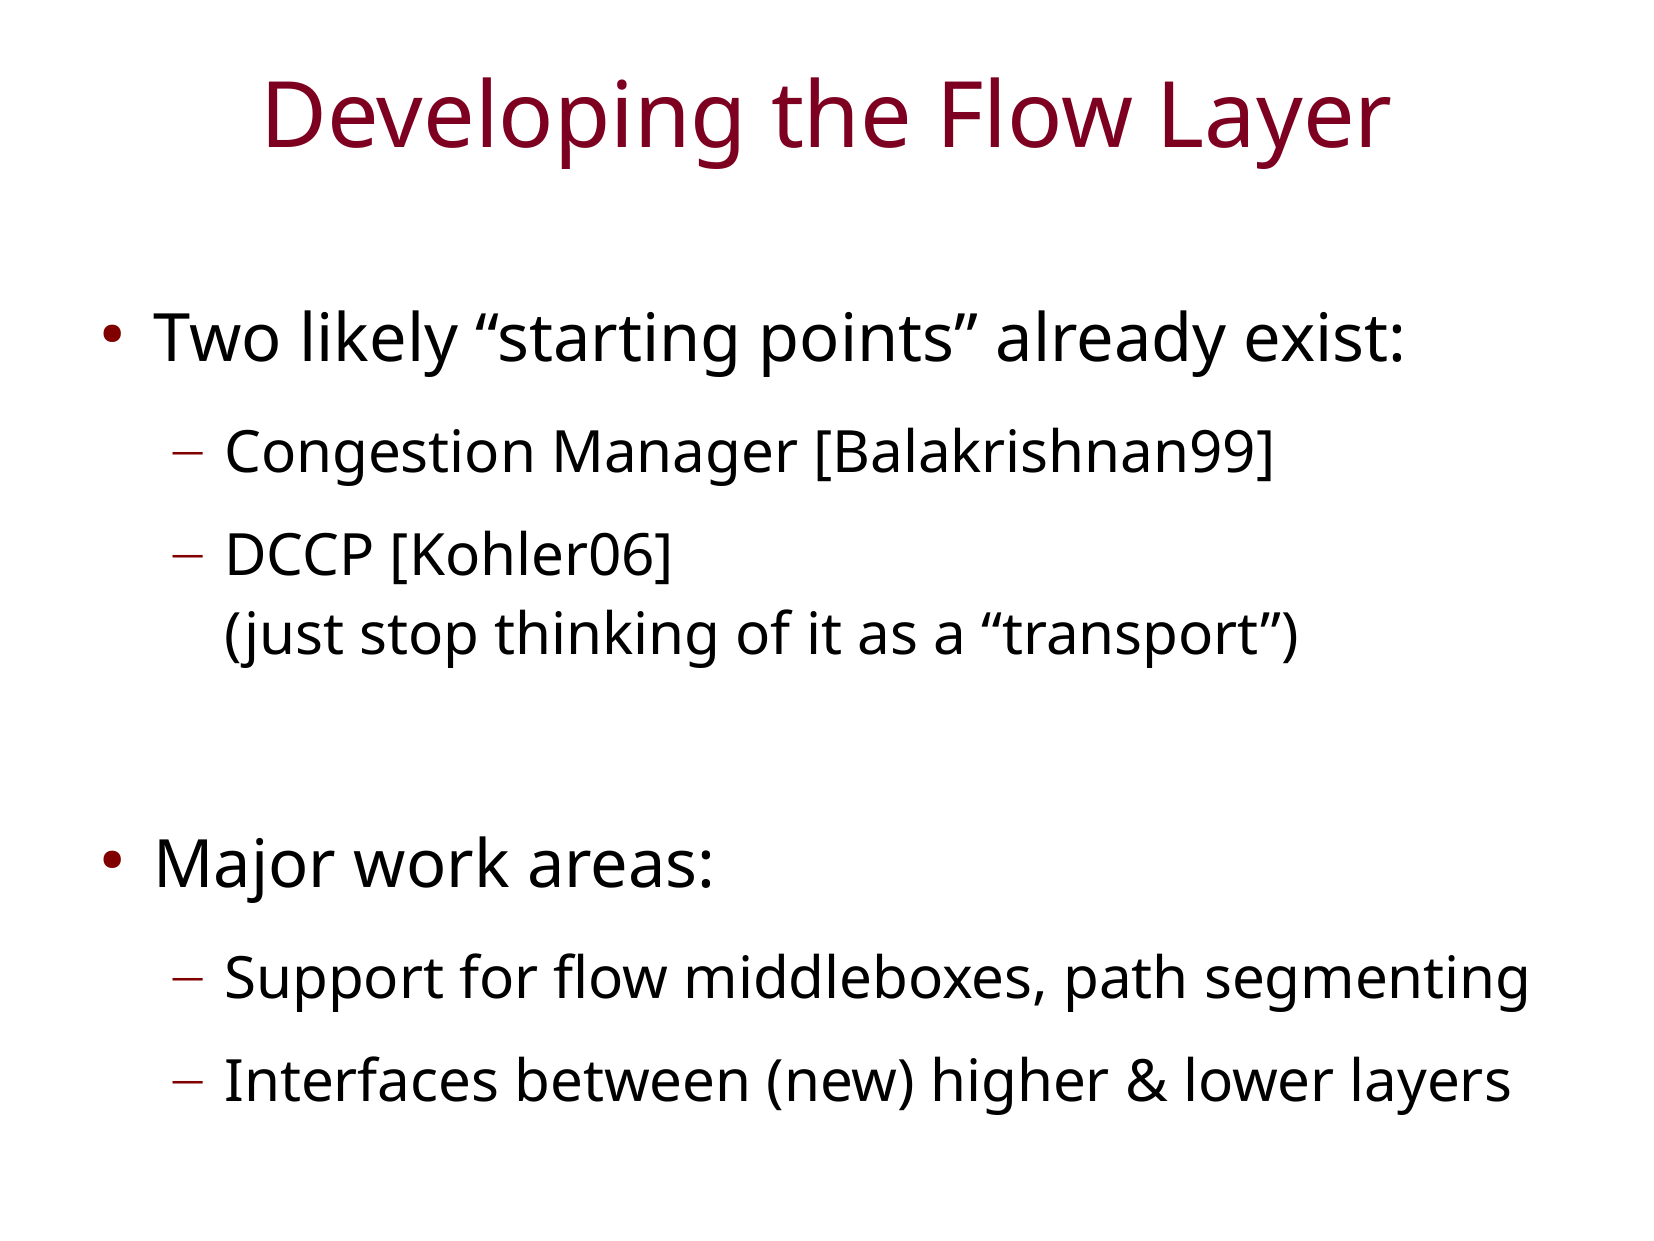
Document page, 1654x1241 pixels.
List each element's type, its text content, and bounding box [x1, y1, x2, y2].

list Two likely “starting points” already exist: Congestion Manager [Balakrishnan99] DCCP [Kohler06] (just stop thinking of it as a “transport”) Major work areas: Support for flow middleboxes, path segmenting Interfaces between (new) higher & lower layers [82, 290, 1571, 1094]
title Developing the Flow Layer [82, 8, 1571, 216]
